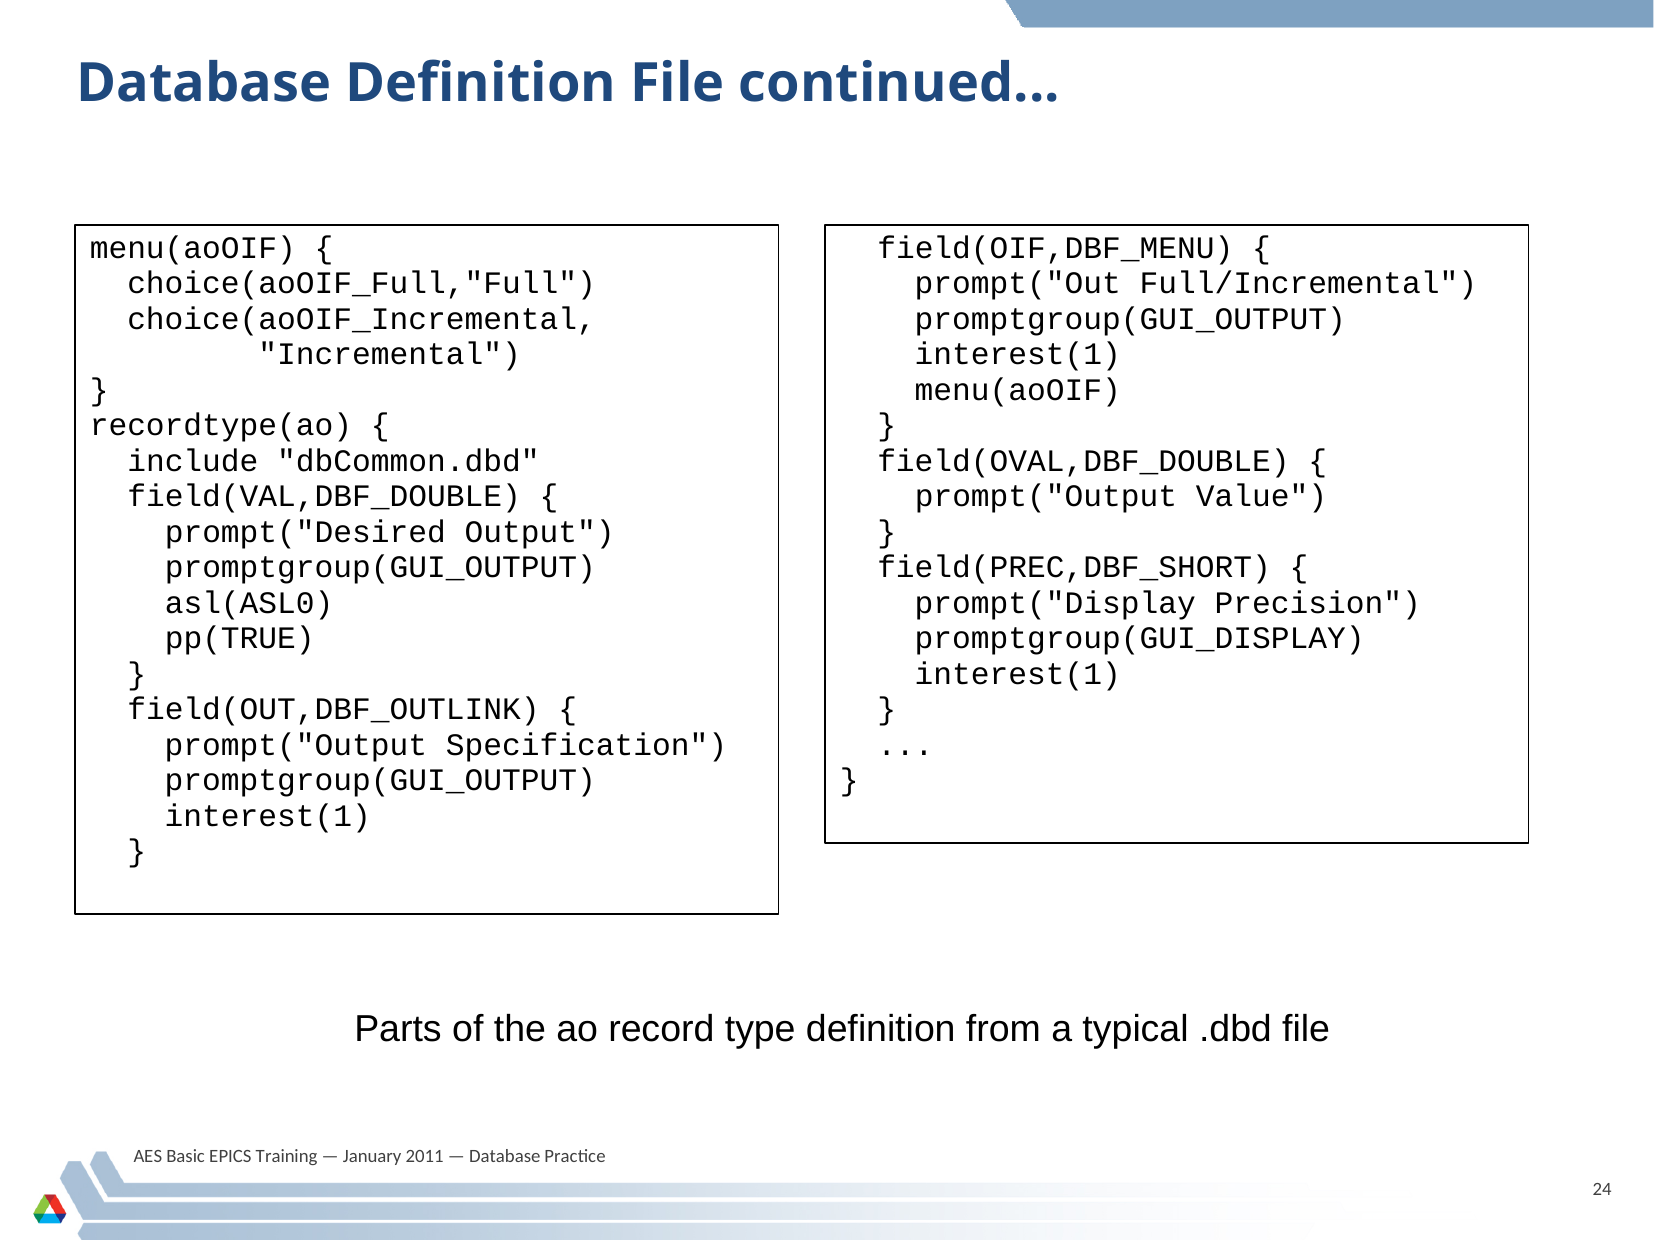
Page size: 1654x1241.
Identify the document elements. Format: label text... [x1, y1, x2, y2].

text_box Parts of the ao record type definition from a typical .dbd file [80, 990, 1604, 1058]
picture [0, 0, 1654, 29]
text_box field(OIF,DBF_MENU) { prompt("Out Full/Incremental") promptgroup(GUI_OUTPUT) interest(1) menu(aoOIF) } field(OVAL,DBF_DOUBLE) { prompt("Output Value") } field(PREC,DBF_SHORT) { prompt("Display Precision") promptgroup(GUI_DISPLAY) interest(1) } ... } [824, 225, 1529, 844]
title Database Definition File continued... [61, 51, 1500, 123]
picture [0, 1143, 1654, 1240]
text_box menu(aoOIF) { choice(aoOIF_Full,"Full") choice(aoOIF_Incremental, "Incremental") } recordtype(ao) { include "dbCommon.dbd" field(VAL,DBF_DOUBLE) { prompt("Desired Output") promptgroup(GUI_OUTPUT) asl(ASL0) pp(TRUE) } field(OUT,DBF_OUTLINK) { prompt("Output Specification") promptgroup(GUI_OUTPUT) interest(1) } [74, 225, 779, 914]
